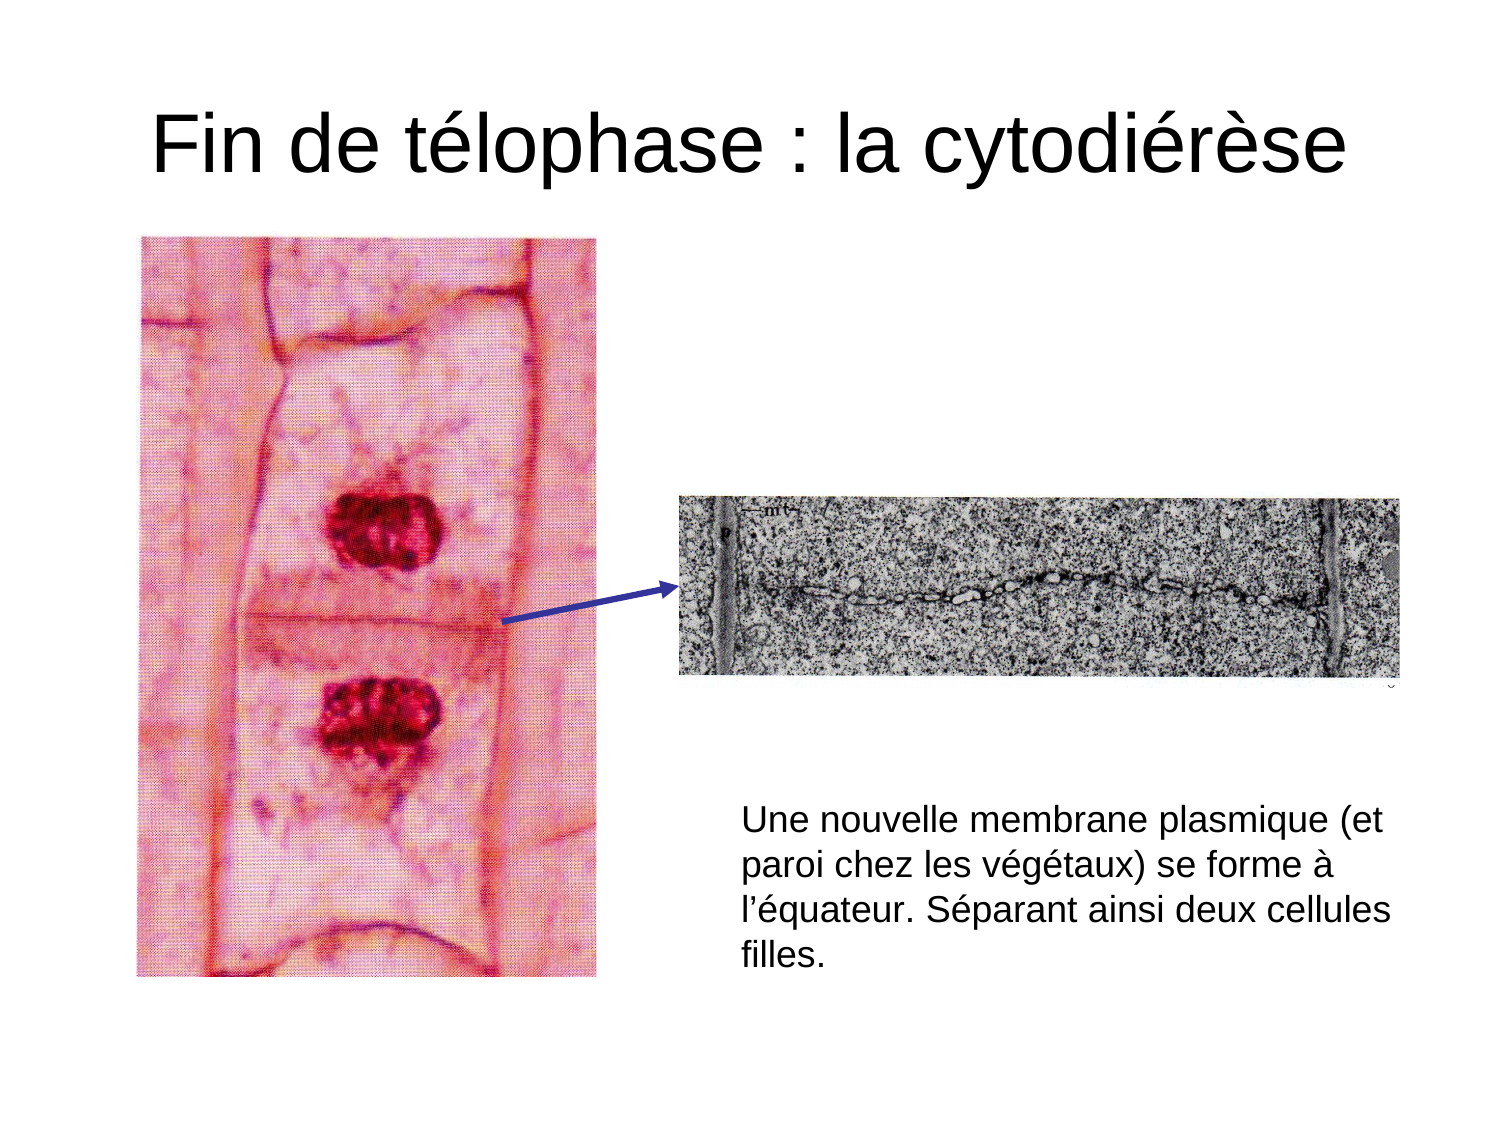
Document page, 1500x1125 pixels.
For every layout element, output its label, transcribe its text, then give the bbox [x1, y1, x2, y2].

text_box Une nouvelle membrane plasmique (et paroi chez les végétaux) se forme à l’équateur. Séparant ainsi deux cellules filles. [726, 786, 1471, 983]
picture [135, 231, 597, 977]
title Fin de télophase : la cytodiérèse [75, 45, 1426, 233]
picture [679, 491, 1400, 688]
